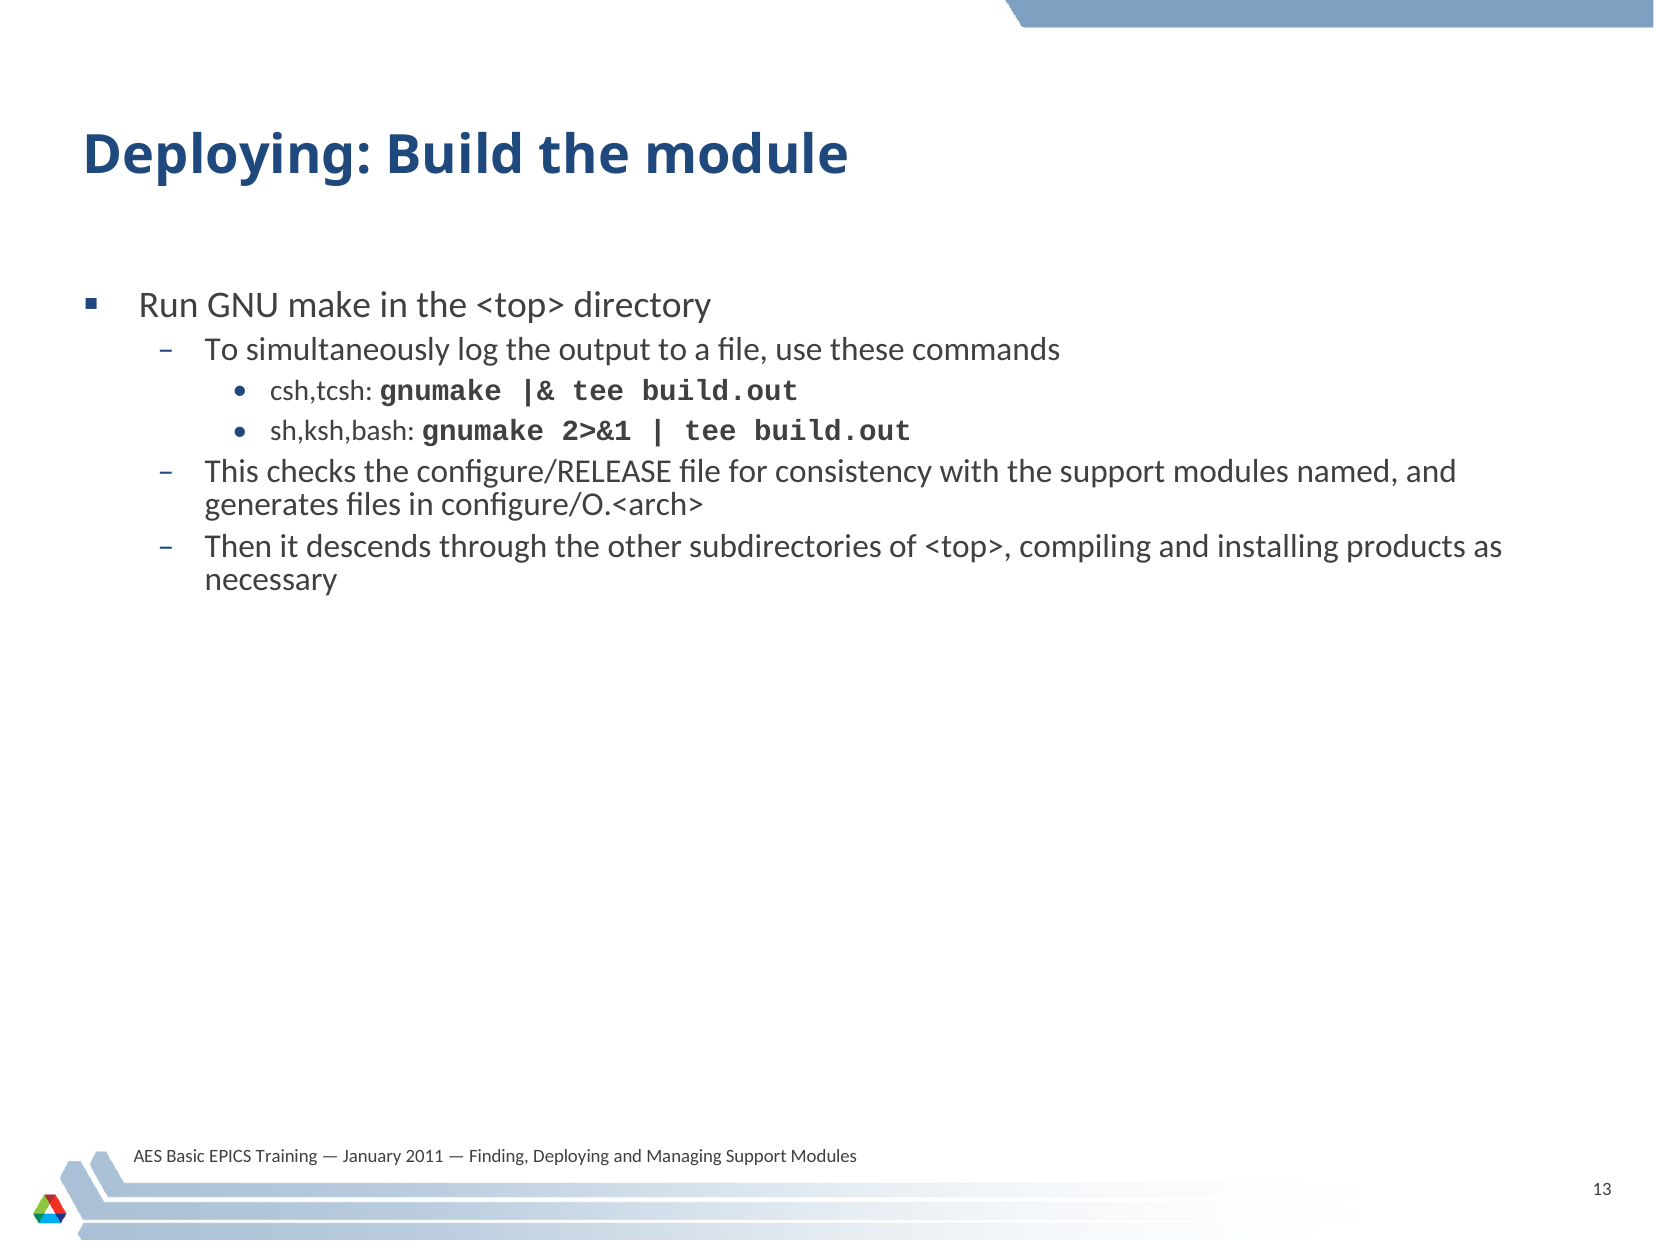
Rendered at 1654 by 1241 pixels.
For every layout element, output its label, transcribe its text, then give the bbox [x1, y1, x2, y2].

picture [0, 1143, 1654, 1240]
list Run GNU make in the <top> directory To simultaneously log the output to a file, use these commands csh,tcsh: gnumake |& tee build.out sh,ksh,bash: gnumake 2>&1 | tee build.out This checks the configure/RELEASE file for consistency with the support modules named, and generates files in configure/O.<arch> Then it descends through the other subdirectories of <top>, compiling and installing products as necessary [82, 289, 1571, 1108]
picture [0, 0, 1654, 29]
title Deploying: Build the module [82, 49, 1571, 257]
